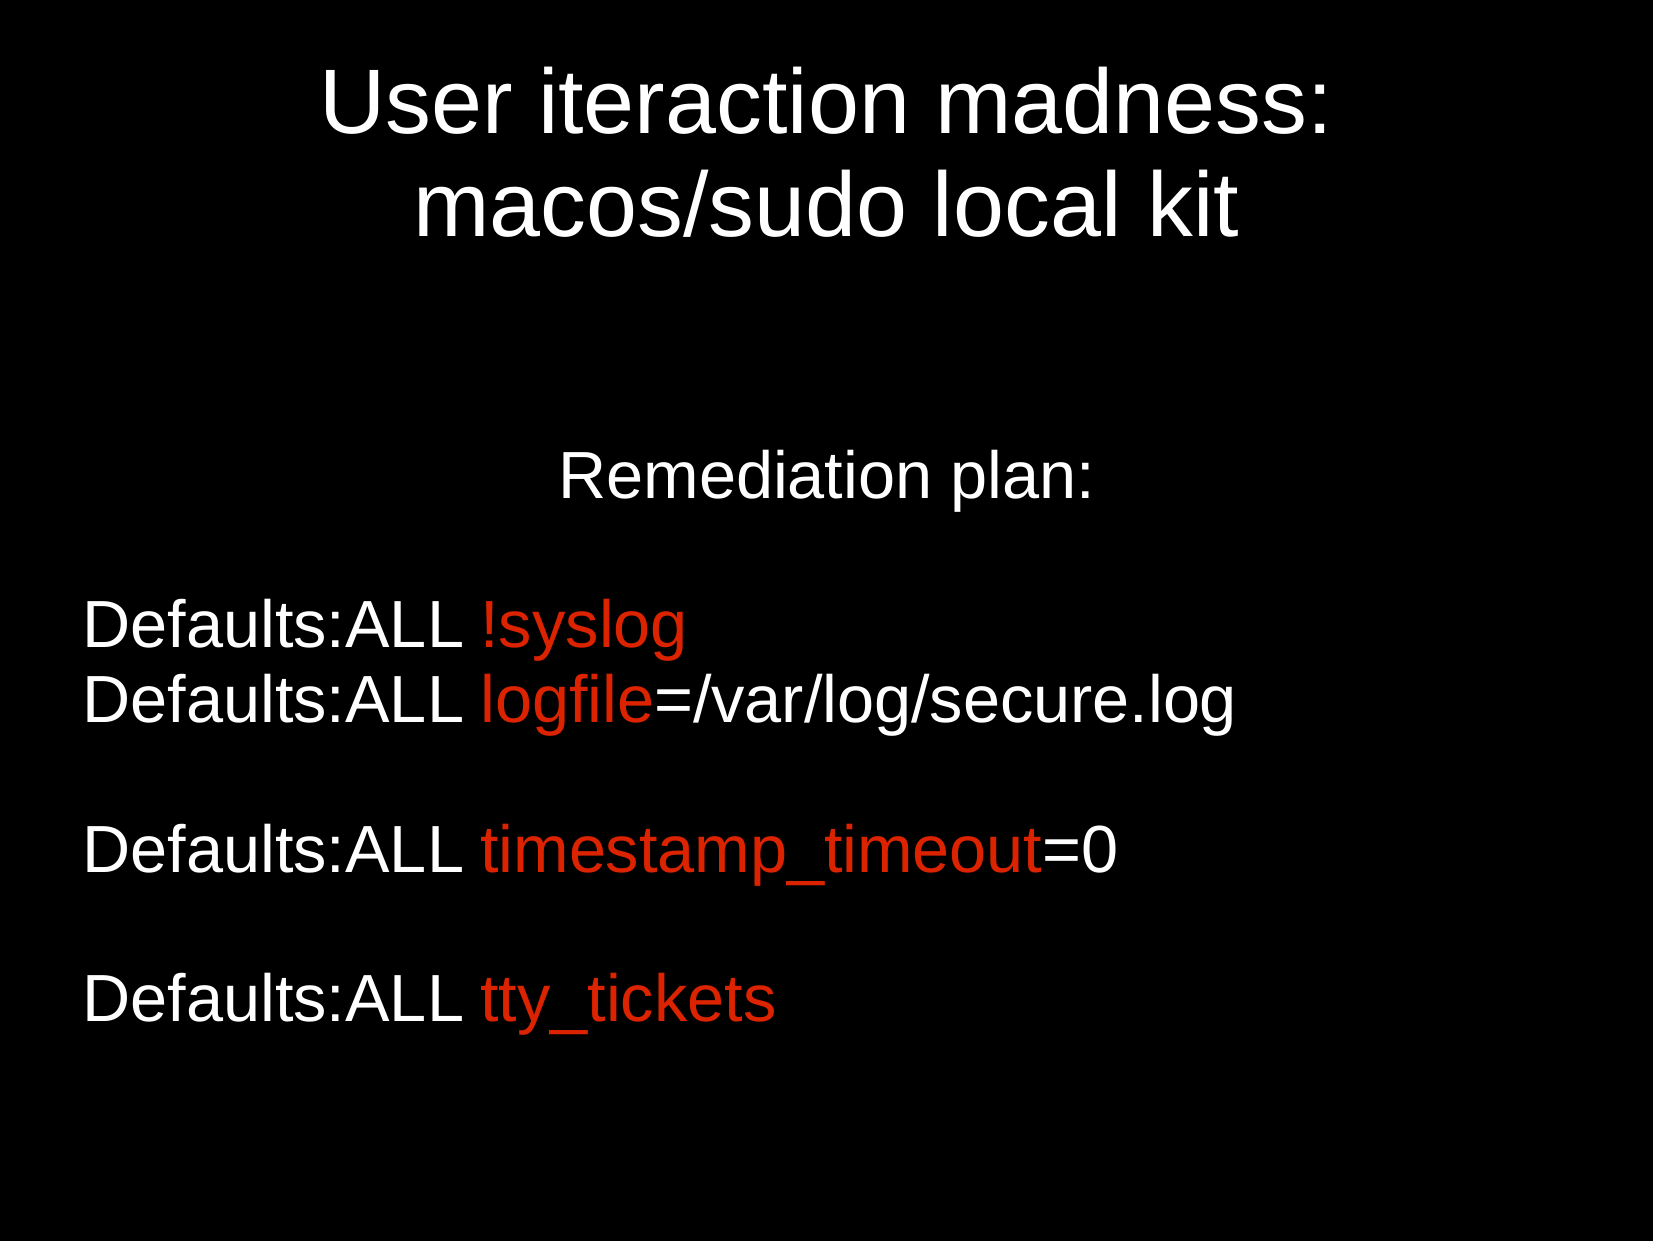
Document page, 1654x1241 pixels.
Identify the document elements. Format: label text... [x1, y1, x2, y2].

title User iteraction madness: macos/sudo local kit [82, 45, 1571, 261]
text_box Remediation plan: Defaults:ALL !syslog Defaults:ALL logfile=/var/log/secure.log Defaults:ALL timestamp_timeout=0 Defaults:ALL tty_tickets [82, 271, 1571, 1128]
